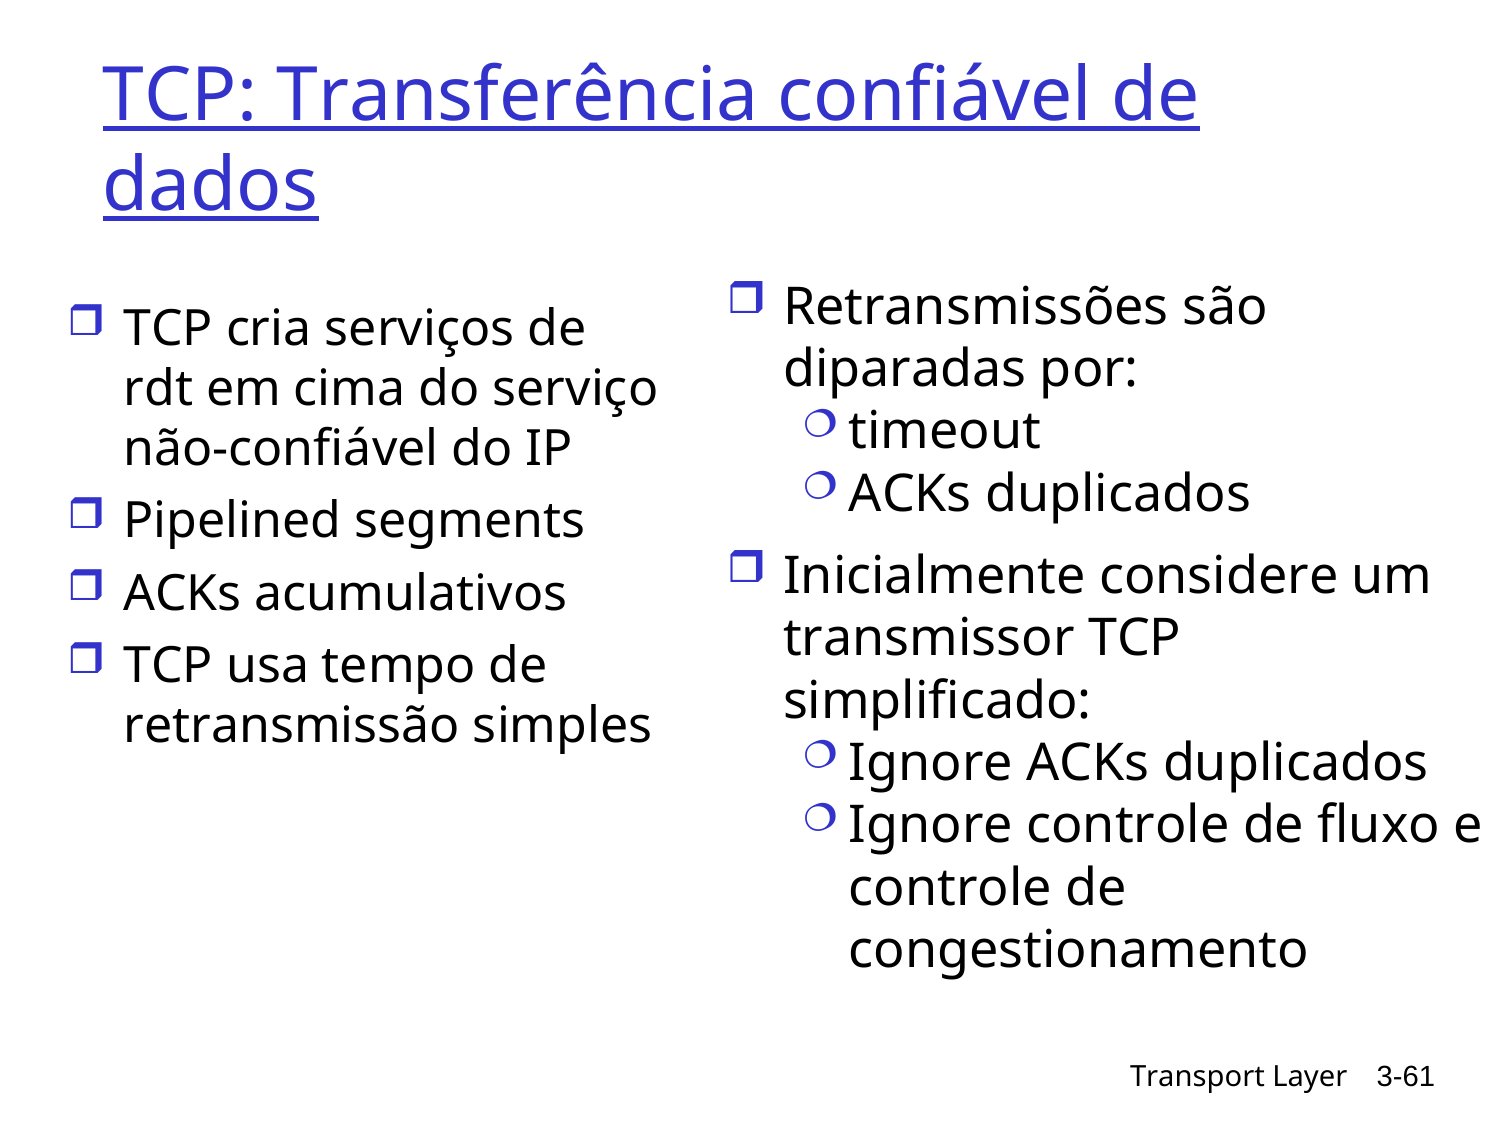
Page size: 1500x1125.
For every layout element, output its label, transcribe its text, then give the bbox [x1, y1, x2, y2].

text_box 3-<número> [1339, 1050, 1451, 1125]
list Retransmissões são diparadas por: timeout ACKs duplicados Inicialmente considere um transmissor TCP simplificado: Ignore ACKs duplicados Ignore controle de fluxo e controle de congestionamento [711, 264, 1500, 1028]
title TCP: Transferência confiável de dados [87, 37, 1363, 225]
list TCP cria serviços de rdt em cima do serviço não-confiável do IP Pipelined segments ACKs acumulativos TCP usa tempo de retransmissão simples [52, 288, 678, 1041]
text_box Transport Layer [887, 1050, 1339, 1125]
